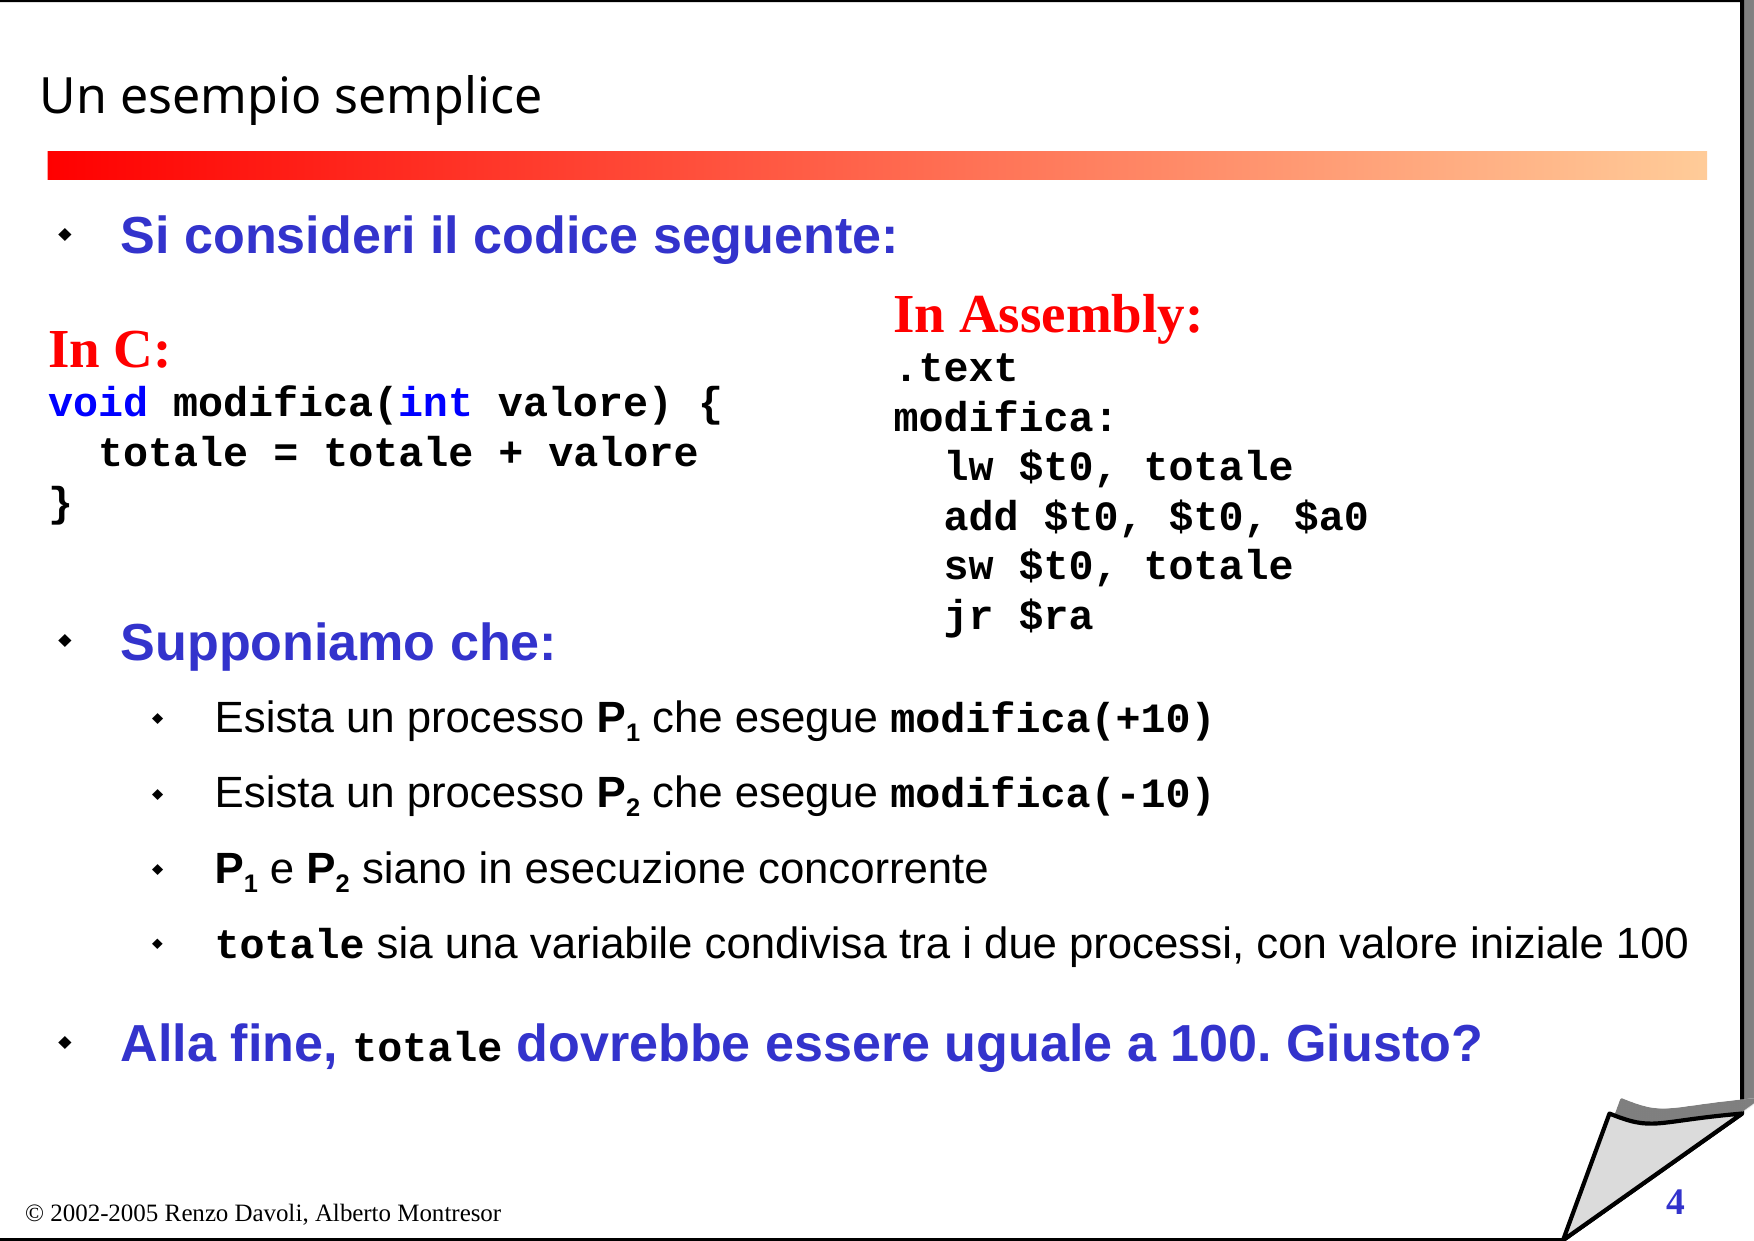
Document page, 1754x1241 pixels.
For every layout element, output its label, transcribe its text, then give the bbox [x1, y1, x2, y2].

list Si consideri il codice seguente: Supponiamo che: Esista un processo P1 che esegue modifica(+10) Esista un processo P2 che esegue modifica(-10) P1 e P2 siano in esecuzione concorrente totale sia una variabile condivisa tra i due processi, con valore iniziale 100 Alla fine, totale dovrebbe essere uguale a 100. Giusto? [58, 206, 1696, 315]
title Un esempio semplice [39, 49, 1713, 144]
text_box In C: void modifica(int valore) { totale = totale + valore } [48, 315, 893, 551]
list Si consideri il codice seguente: Supponiamo che: Esista un processo P1 che esegue modifica(+10) Esista un processo P2 che esegue modifica(-10) P1 e P2 siano in esecuzione concorrente totale sia una variabile condivisa tra i due processi, con valore iniziale 100 Alla fine, totale dovrebbe essere uguale a 100. Giusto? [58, 551, 1696, 1199]
text_box In Assembly: .text modifica: lw $t0, totale add $t0, $t0, $a0 sw $t0, totale jr $ra [893, 280, 1754, 644]
